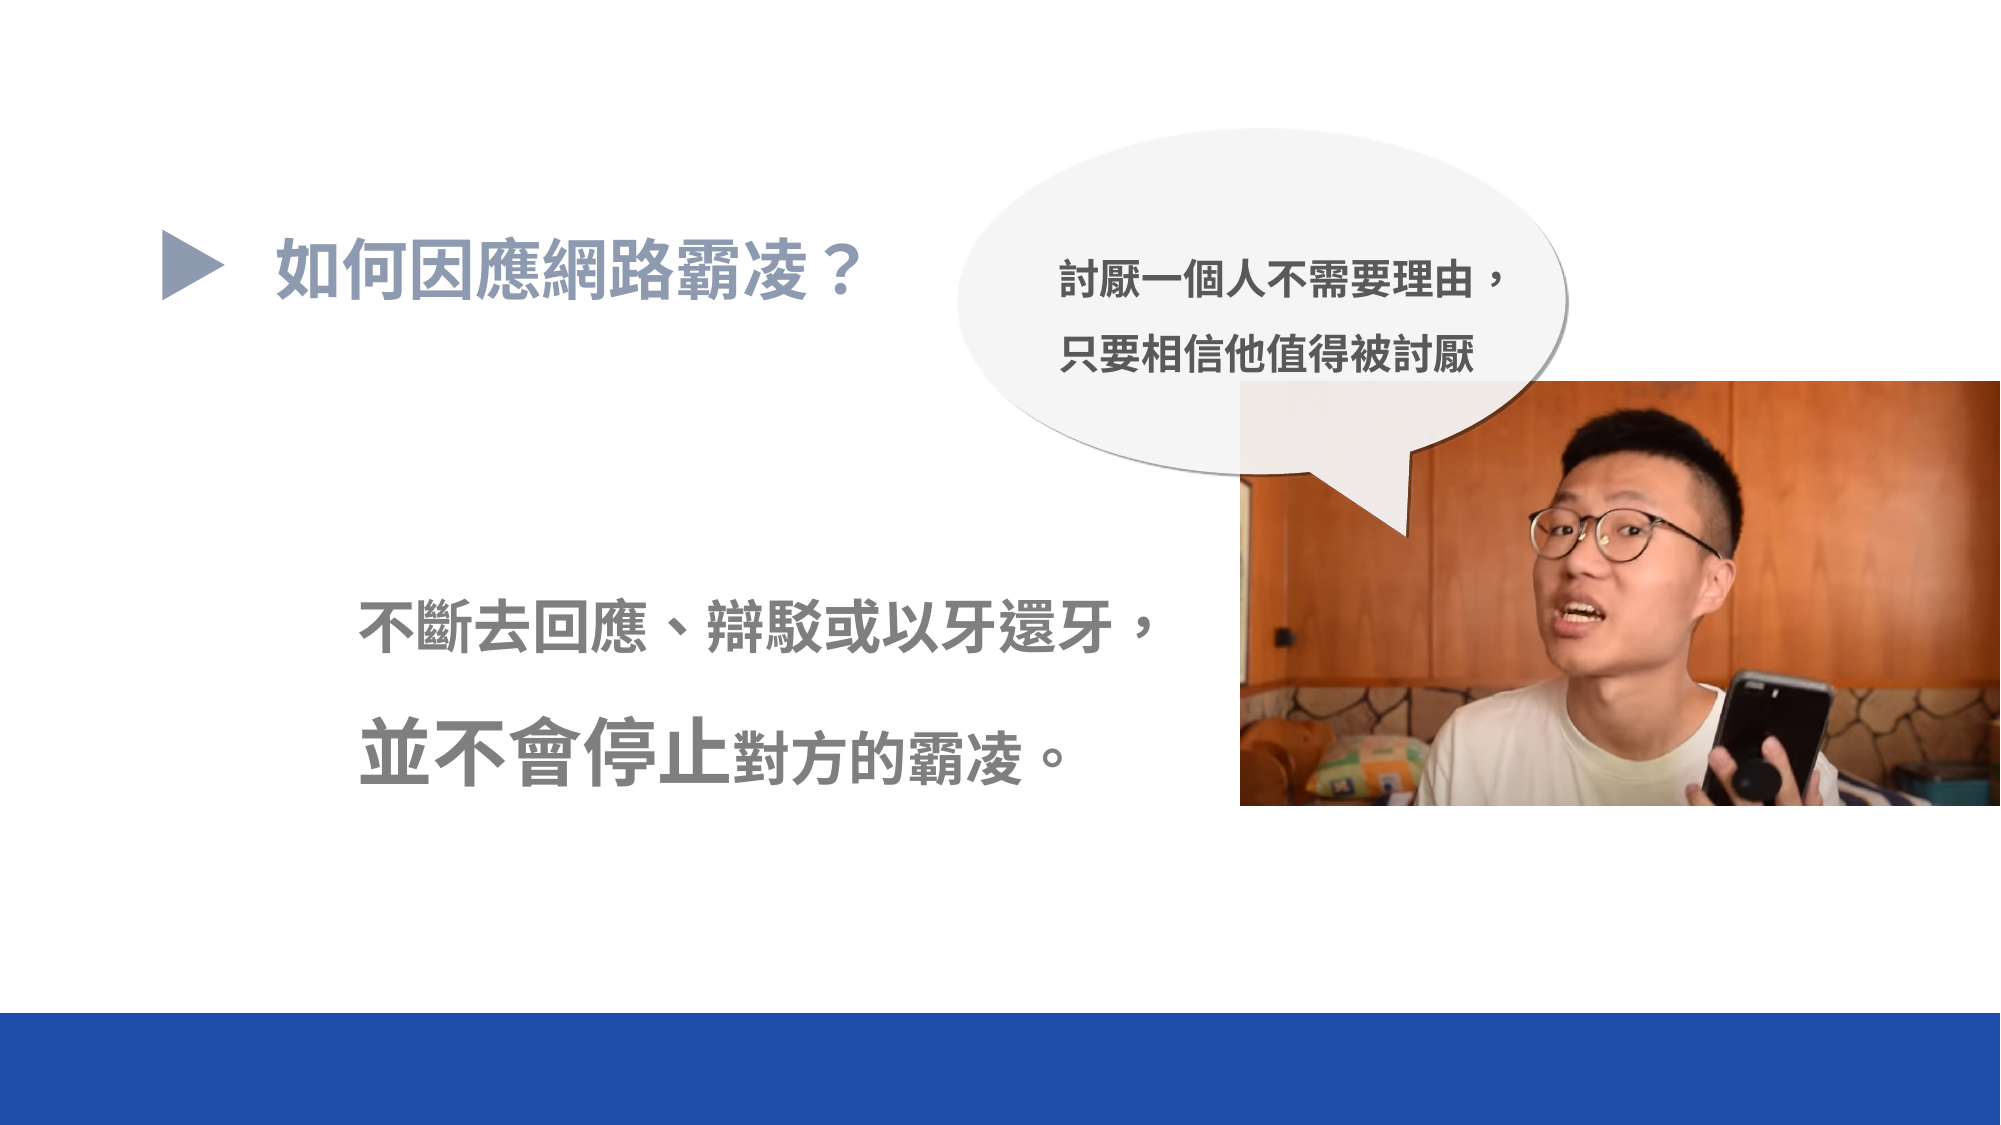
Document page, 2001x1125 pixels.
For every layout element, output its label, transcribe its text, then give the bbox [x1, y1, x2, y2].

text_box 如何因應網路霸凌？ [260, 221, 891, 316]
picture [1240, 381, 2000, 806]
text_box 討厭一個人不需要理由， 只要相信他值得被討厭 [1043, 221, 1533, 386]
text_box [0, 0, 2000, 1013]
text_box 不斷去回應、辯駁或以牙還牙， 並不會停止對方的霸凌。 [342, 548, 1241, 806]
